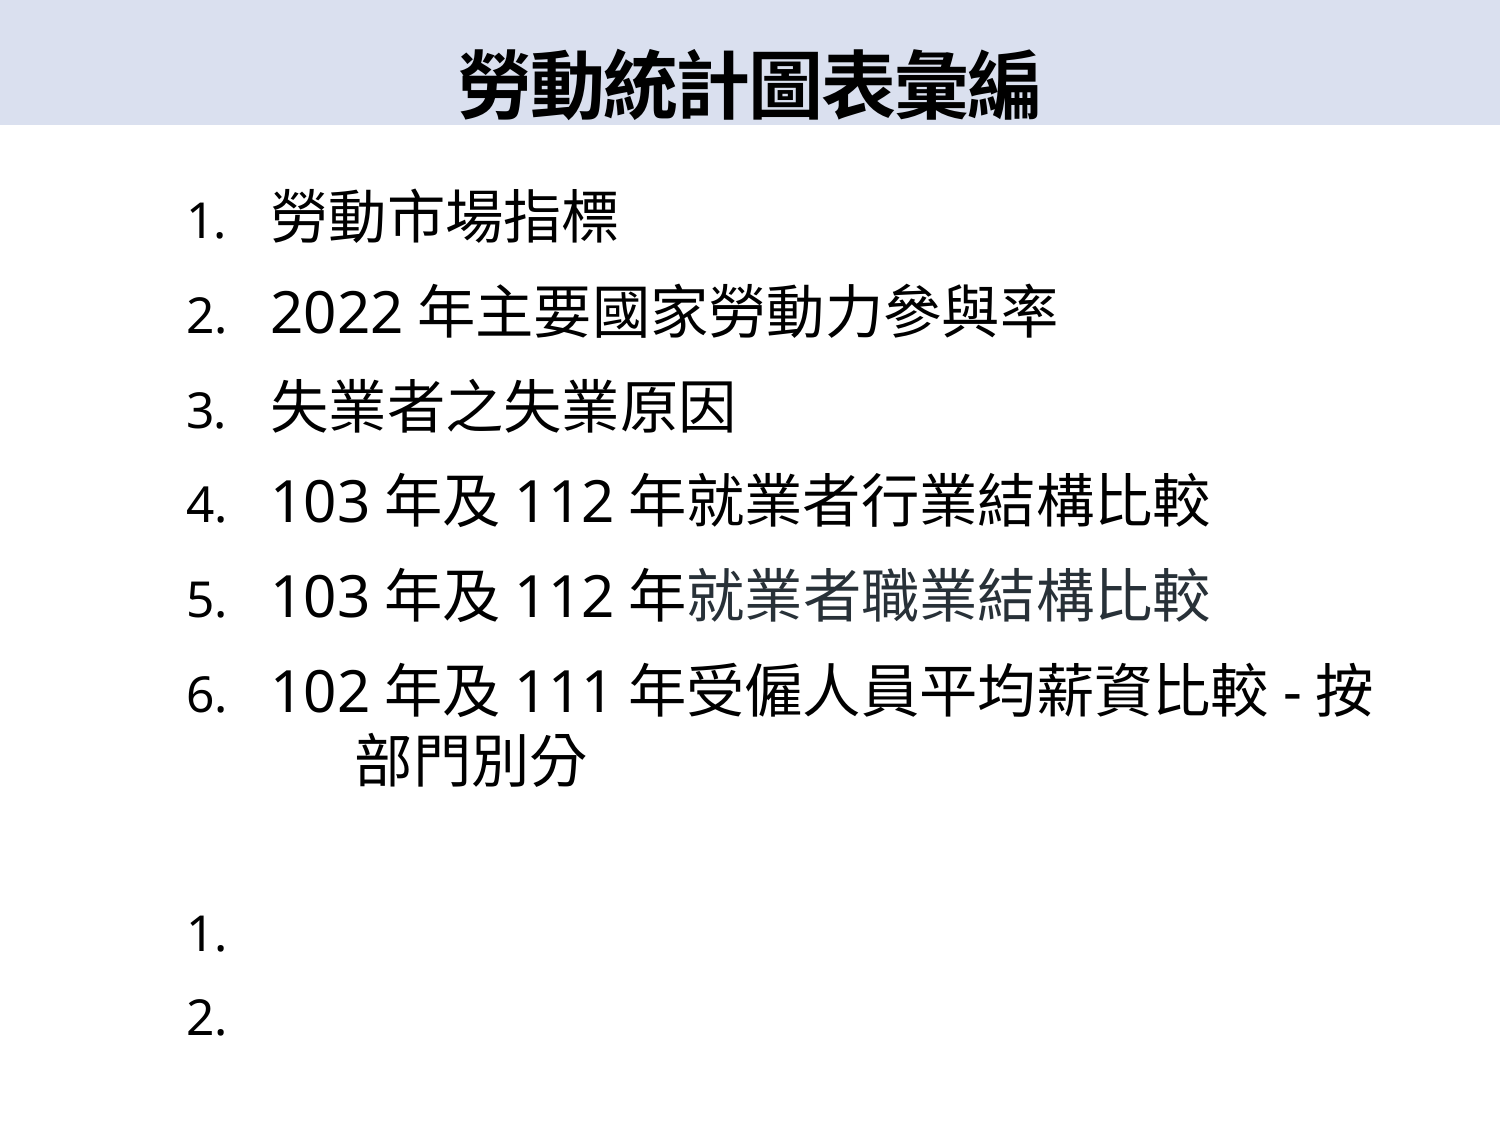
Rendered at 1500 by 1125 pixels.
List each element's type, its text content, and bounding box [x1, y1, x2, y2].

title 勞動統計圖表彙編 [75, 2, 1426, 165]
list 勞動市場指標 2022年主要國家勞動力參與率 失業者之失業原因 103年及112年就業者行業結構比較 103年及112年就業者職業結構比較 102年及111年受僱人員平均薪資比較-按部門別分 [171, 172, 1424, 1049]
